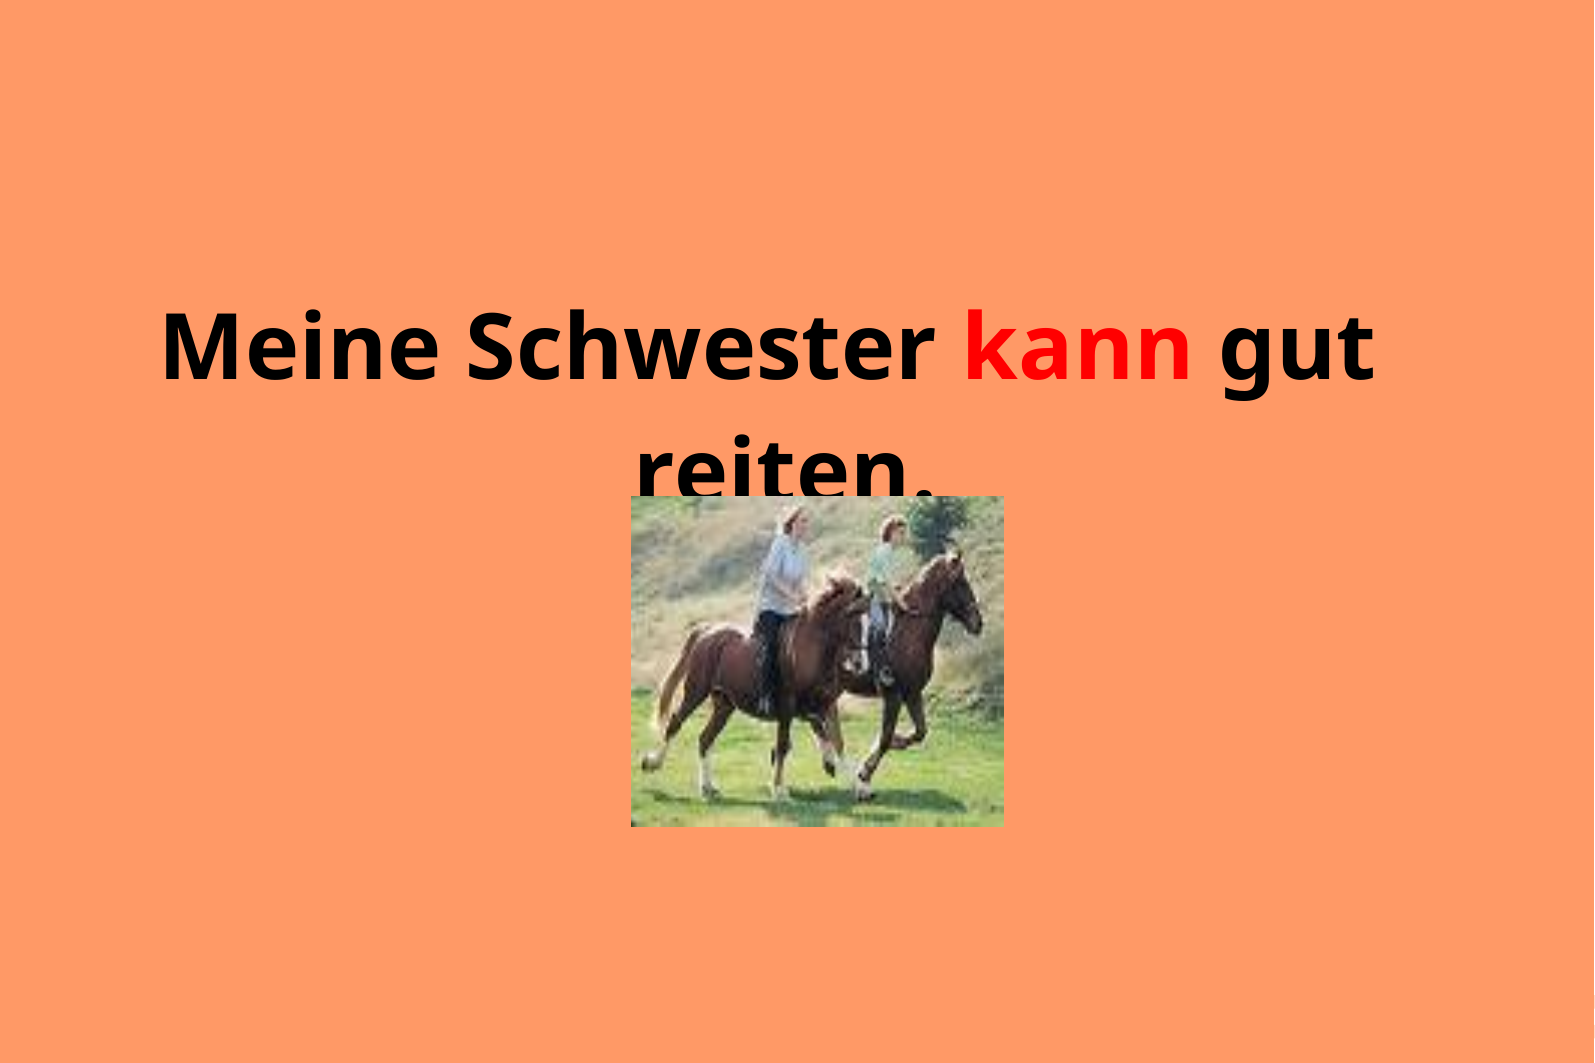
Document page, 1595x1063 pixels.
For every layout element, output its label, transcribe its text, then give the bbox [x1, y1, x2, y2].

picture [631, 496, 1004, 827]
subtitle Meine Schwester kann gut reiten. [0, 29, 1536, 783]
